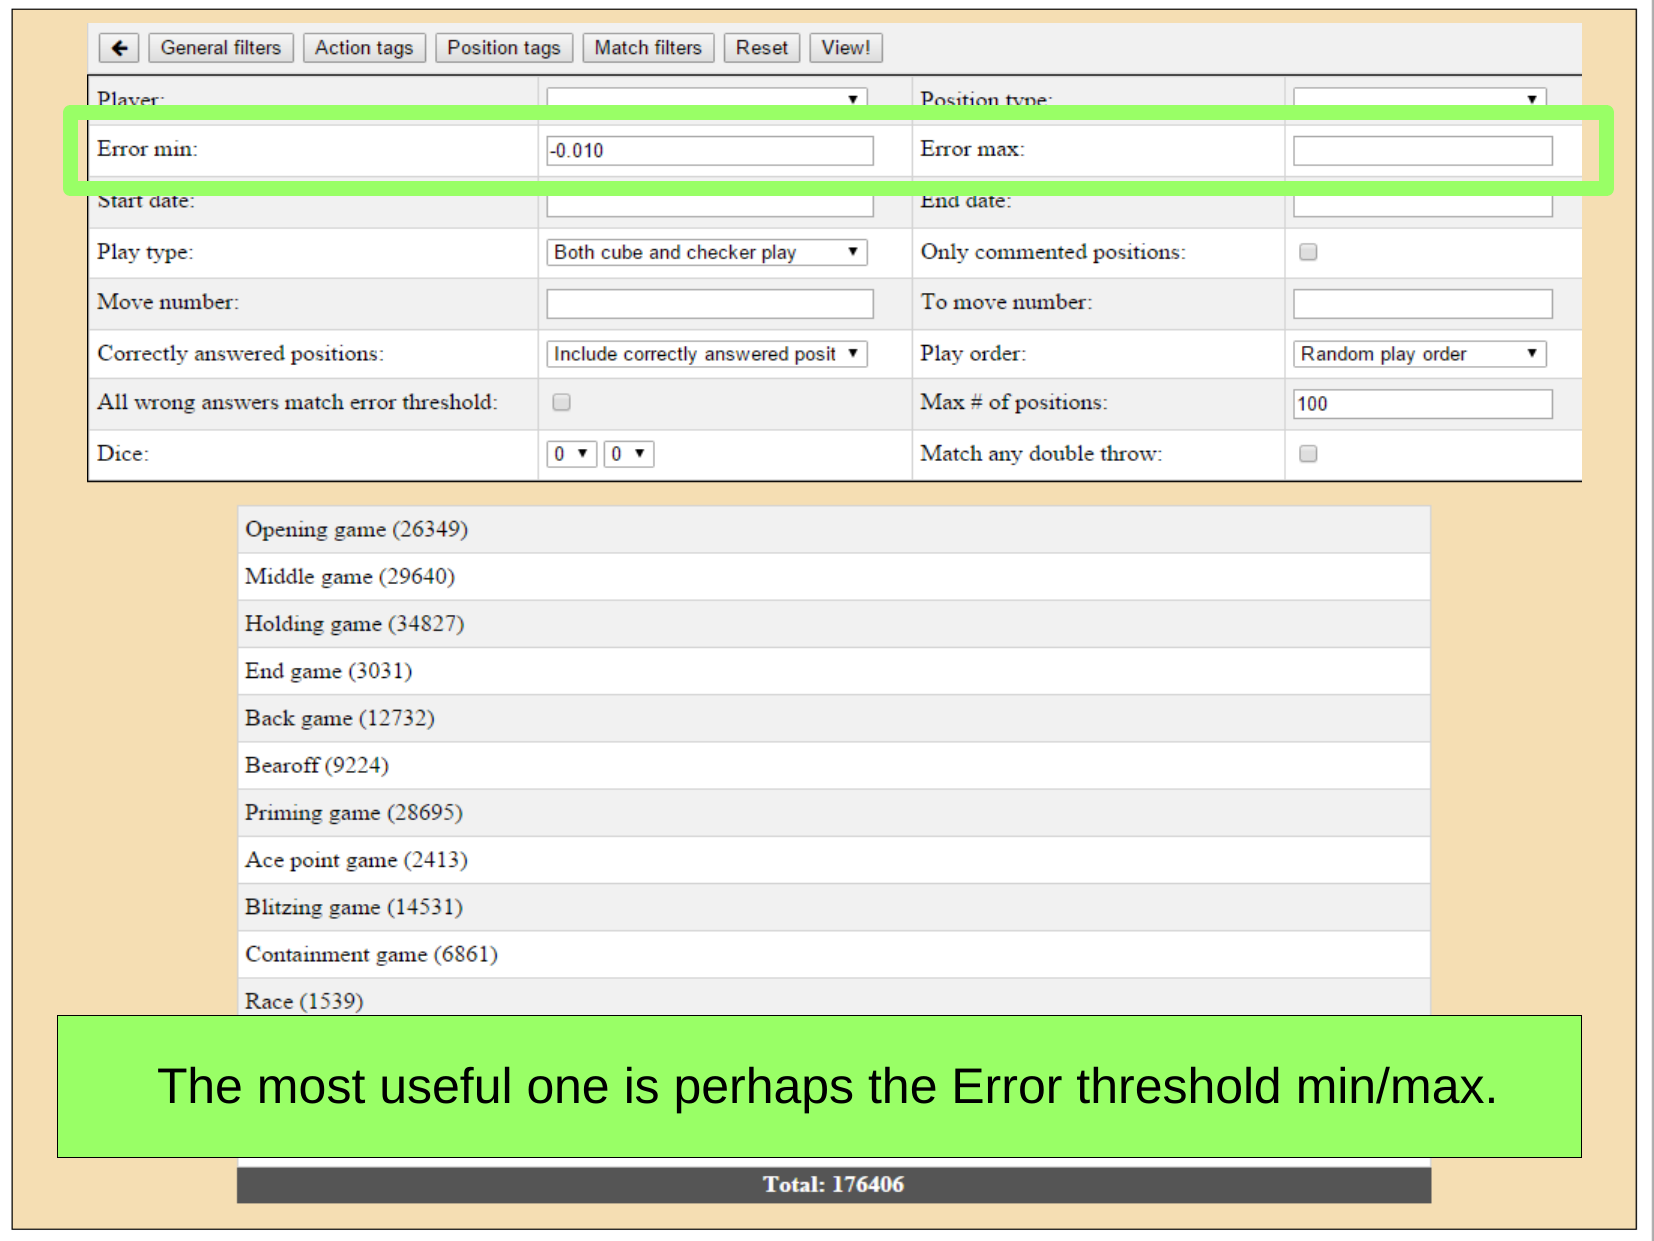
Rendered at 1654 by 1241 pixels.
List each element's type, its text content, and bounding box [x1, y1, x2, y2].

text_box The most useful one is perhaps the Error threshold min/max. [57, 1015, 1582, 1158]
picture [0, 0, 1654, 1241]
